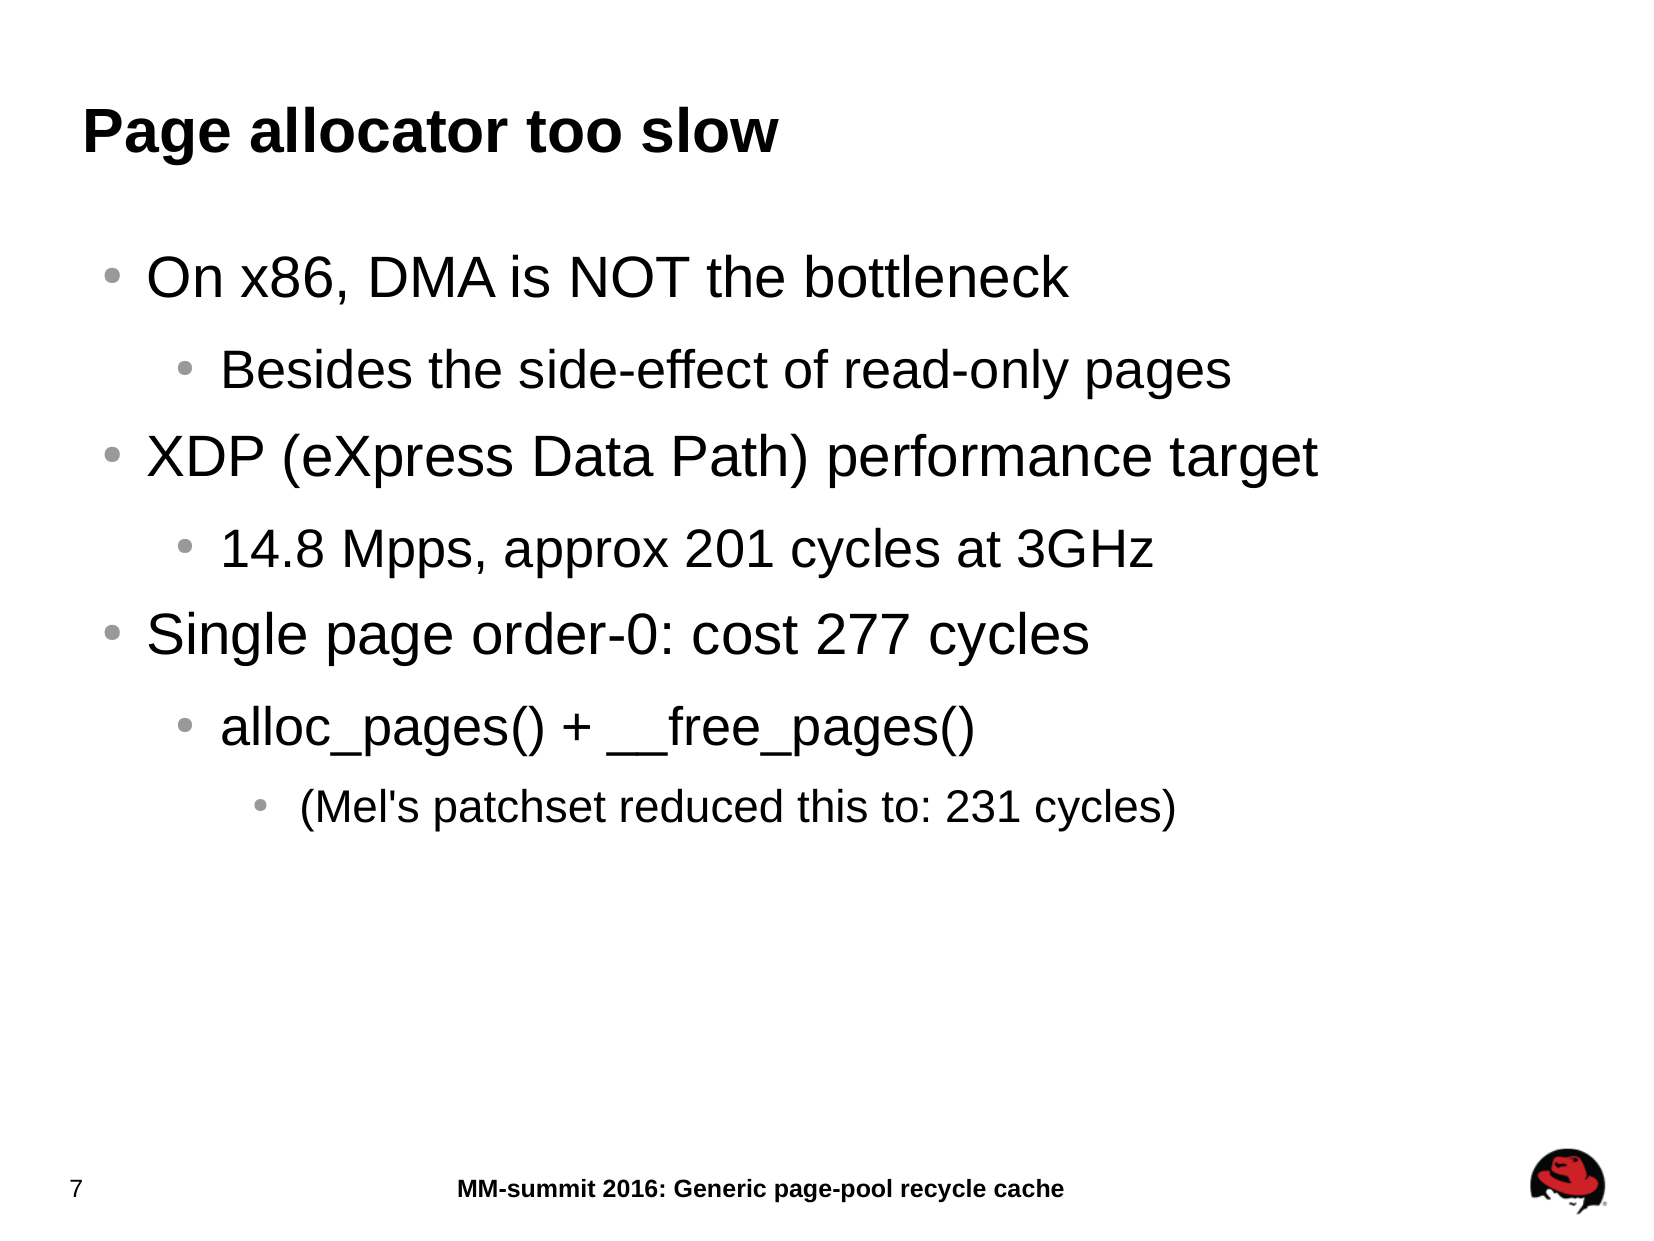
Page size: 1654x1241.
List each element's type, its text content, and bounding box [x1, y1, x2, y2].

title Page allocator too slow [82, 37, 1571, 226]
list On x86, DMA is NOT the bottleneck Besides the side-effect of read-only pages XDP (eXpress Data Path) performance target 14.8 Mpps, approx 201 cycles at 3GHz Single page order-0: cost 277 cycles alloc_pages() + __free_pages() (Mel's patchset reduced this to: 231 cycles) [86, 244, 1576, 1039]
picture [1529, 1146, 1613, 1224]
